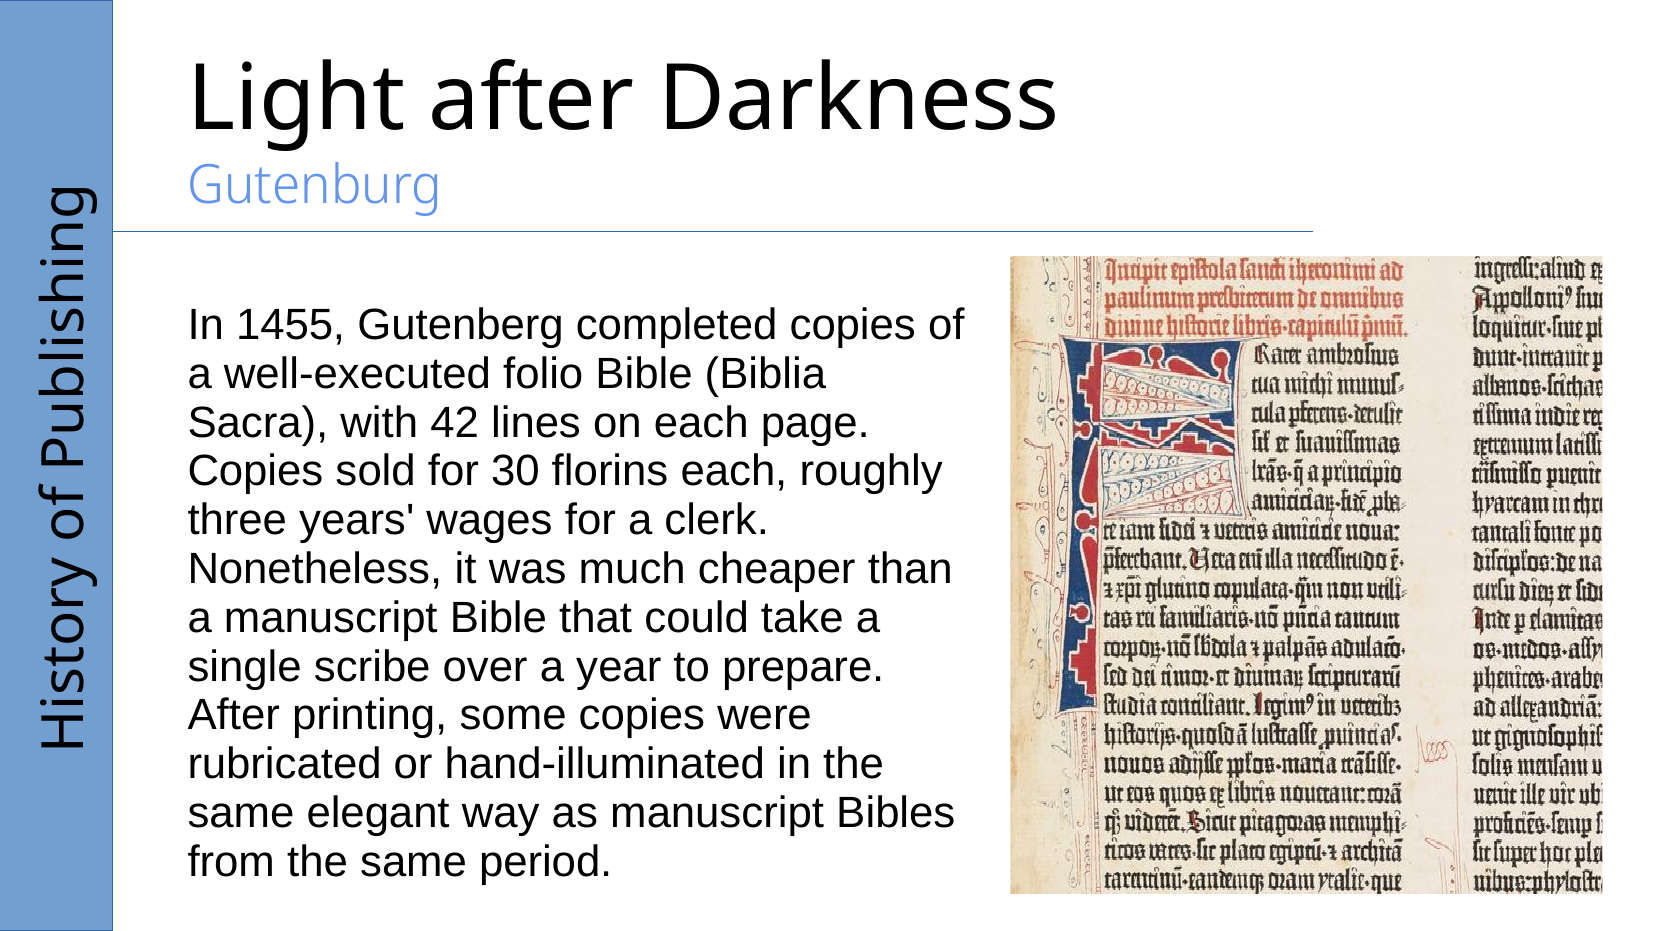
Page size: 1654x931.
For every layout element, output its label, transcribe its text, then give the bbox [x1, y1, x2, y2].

text_box History of Publishing [13, 37, 105, 901]
title Gutenburg [187, 125, 1571, 239]
picture [1010, 256, 1603, 894]
title Light after Darkness [187, 33, 1571, 125]
text_box In 1455, Gutenberg completed copies of a well-executed folio Bible (Biblia Sacra), with 42 lines on each page. Copies sold for 30 florins each, roughly three years' wages for a clerk. Nonetheless, it was much cheaper than a manuscript Bible that could take a single scribe over a year to prepare. After printing, some copies were rubricated or hand-illuminated in the same elegant way as manuscript Bibles from the same period. [187, 300, 976, 886]
text_box [0, 0, 113, 931]
